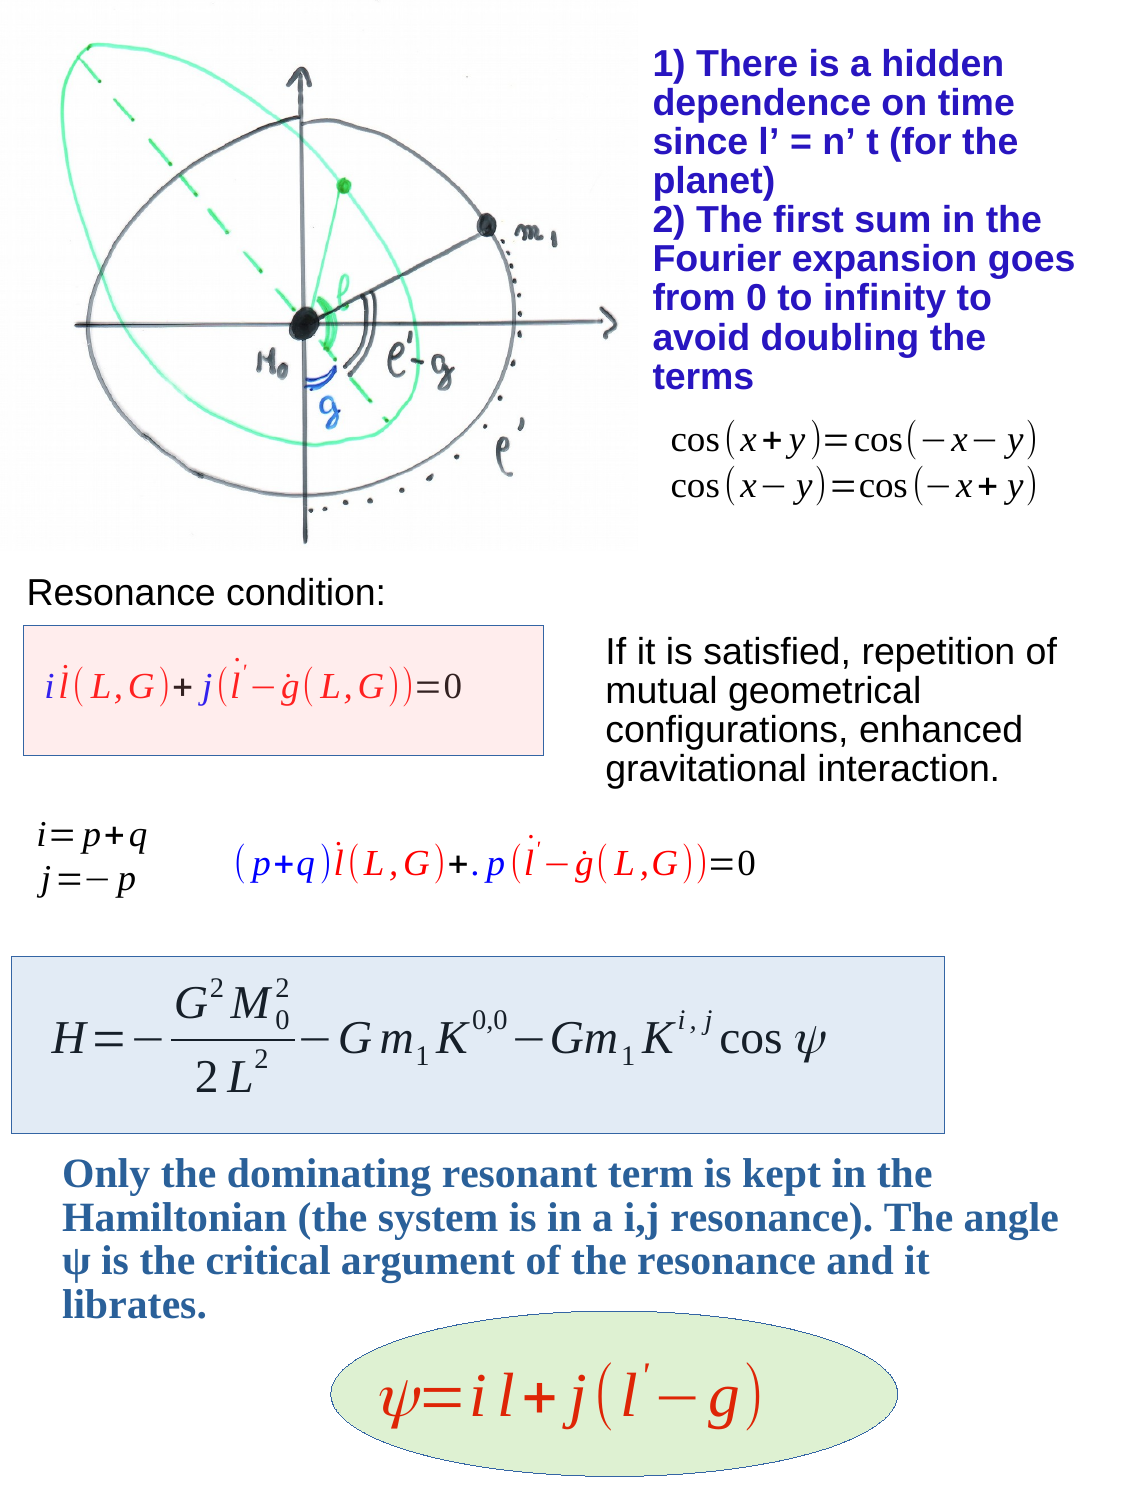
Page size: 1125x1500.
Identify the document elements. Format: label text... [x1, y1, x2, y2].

chart [354, 1353, 365, 1360]
text_box 1) There is a hidden dependence on time since l’ = n’ t (for the planet) 2) The first sum in the Fourier expansion goes from 0 to infinity to avoid doubling the terms [637, 37, 1111, 405]
text_box Resonance condition: [11, 566, 1125, 739]
text_box Only the dominating resonant term is kept in the Hamiltonian (the system is in a i,j resonance). The angle ψ is the critical argument of the resonance and it librates. [47, 1145, 1099, 1335]
text_box If it is satisfied, repetition of mutual geometrical configurations, enhanced gravitational interaction. [590, 625, 1075, 798]
chart [354, 1428, 370, 1437]
text_box [23, 625, 544, 756]
chart [224, 833, 767, 886]
chart [26, 814, 157, 898]
picture [0, 0, 638, 556]
text_box [330, 1311, 898, 1477]
chart [661, 417, 1048, 508]
text_box [11, 956, 945, 1134]
